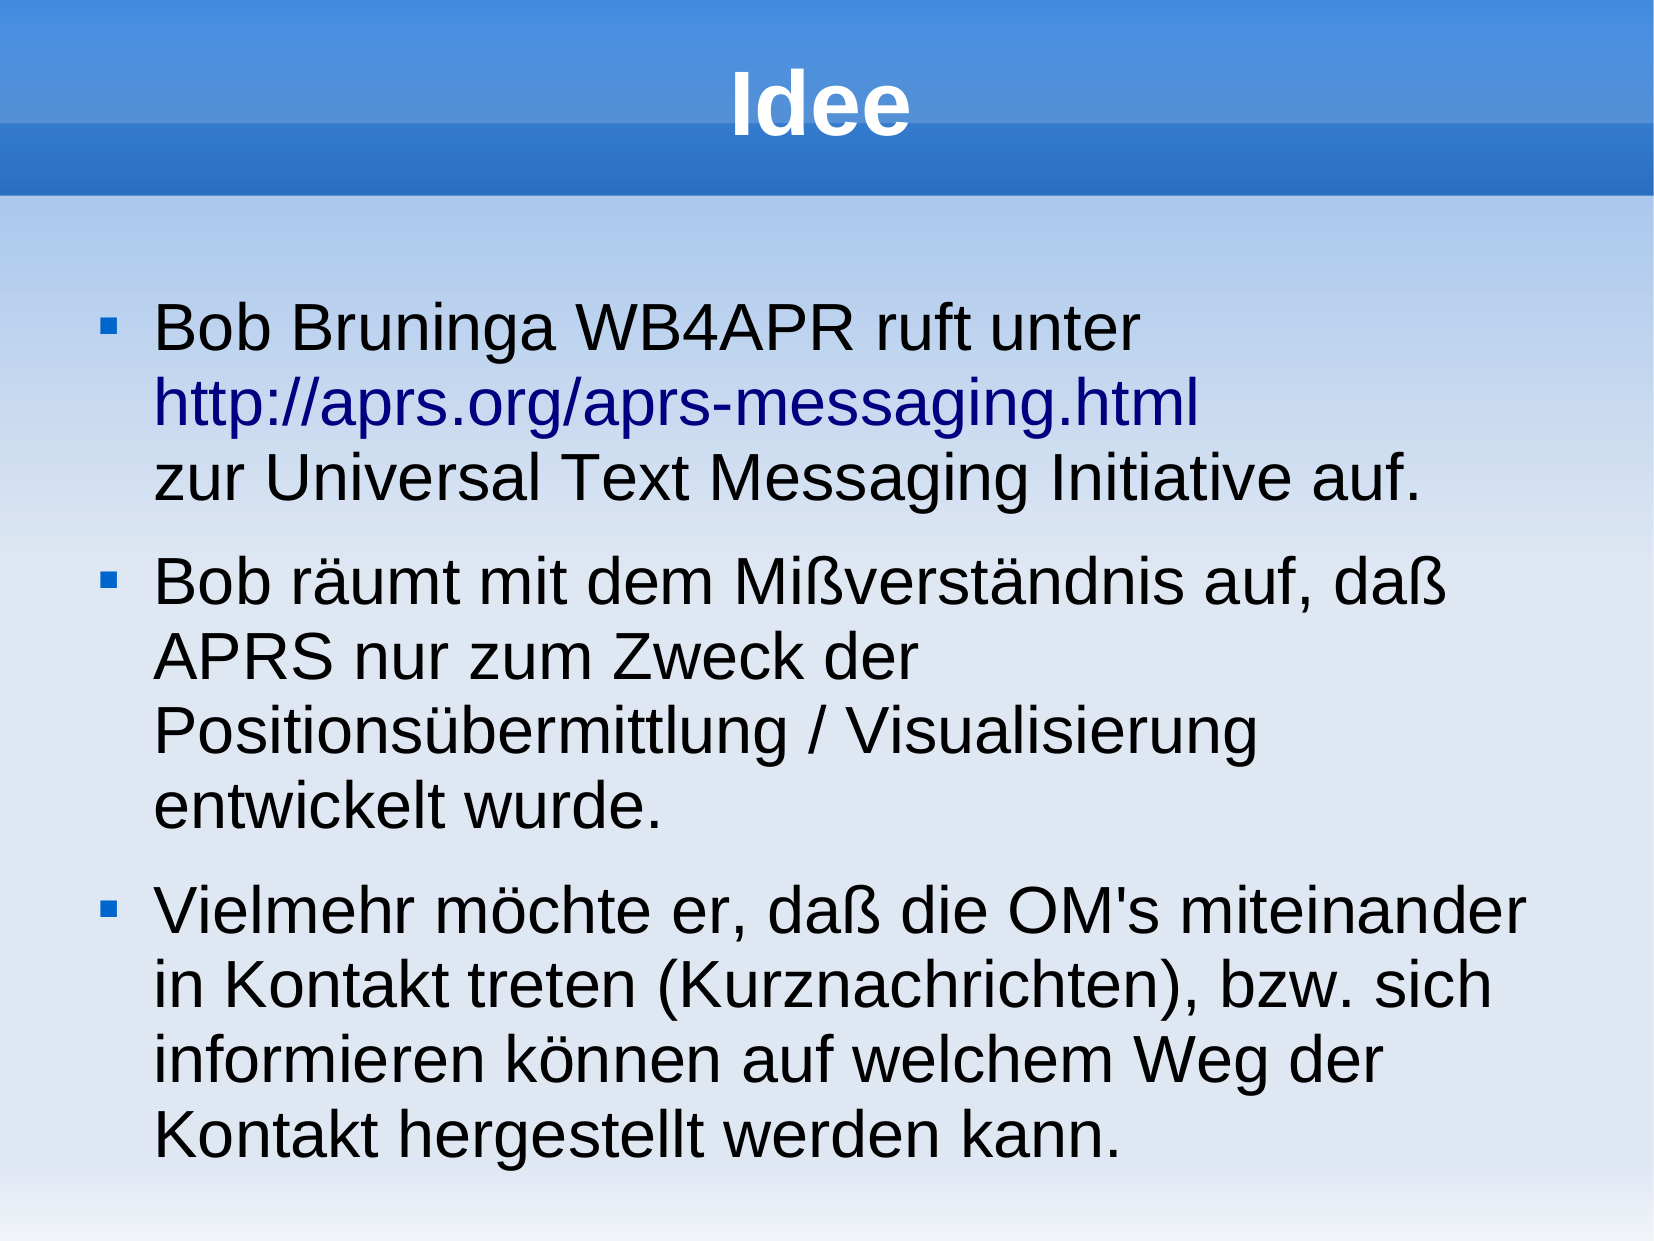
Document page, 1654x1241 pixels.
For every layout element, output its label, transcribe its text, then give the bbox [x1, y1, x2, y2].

list Bob Bruninga WB4APR ruft unter http://aprs.org/aprs-messaging.html zur Universal Text Messaging Initiative auf. Bob räumt mit dem Mißverständnis auf, daß APRS nur zum Zweck der Positionsübermittlung / Visualisierung entwickelt wurde. Vielmehr möchte er, daß die OM's miteinander in Kontakt treten (Kurznachrichten), bzw. sich informieren können auf welchem Weg der Kontakt hergestellt werden kann. [82, 290, 1571, 1241]
picture [0, 0, 1654, 1241]
title Idee [76, 7, 1565, 200]
